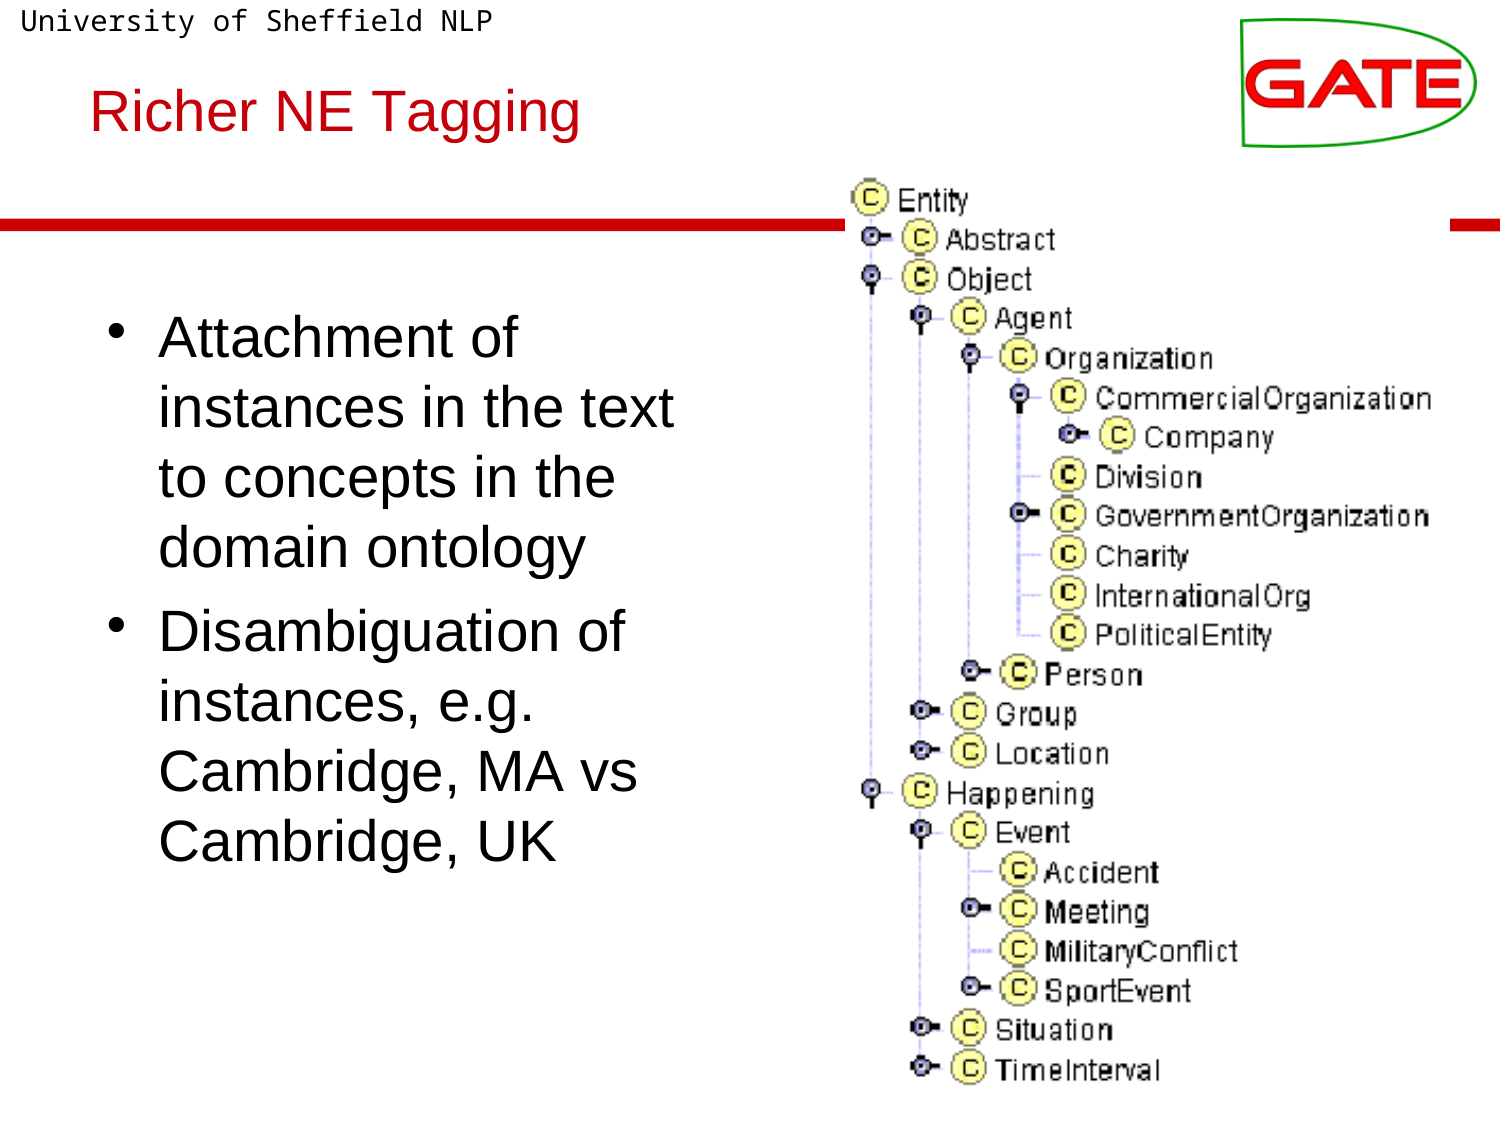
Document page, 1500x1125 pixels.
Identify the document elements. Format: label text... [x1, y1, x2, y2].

chart [845, 172, 1450, 1096]
text_box Attachment of instances in the text to concepts in the domain ontology Disambiguation of instances, e.g. Cambridge, MA vs Cambridge, UK [74, 291, 756, 1064]
title Richer NE Tagging [74, 13, 1425, 202]
picture [1425, 18, 1477, 148]
